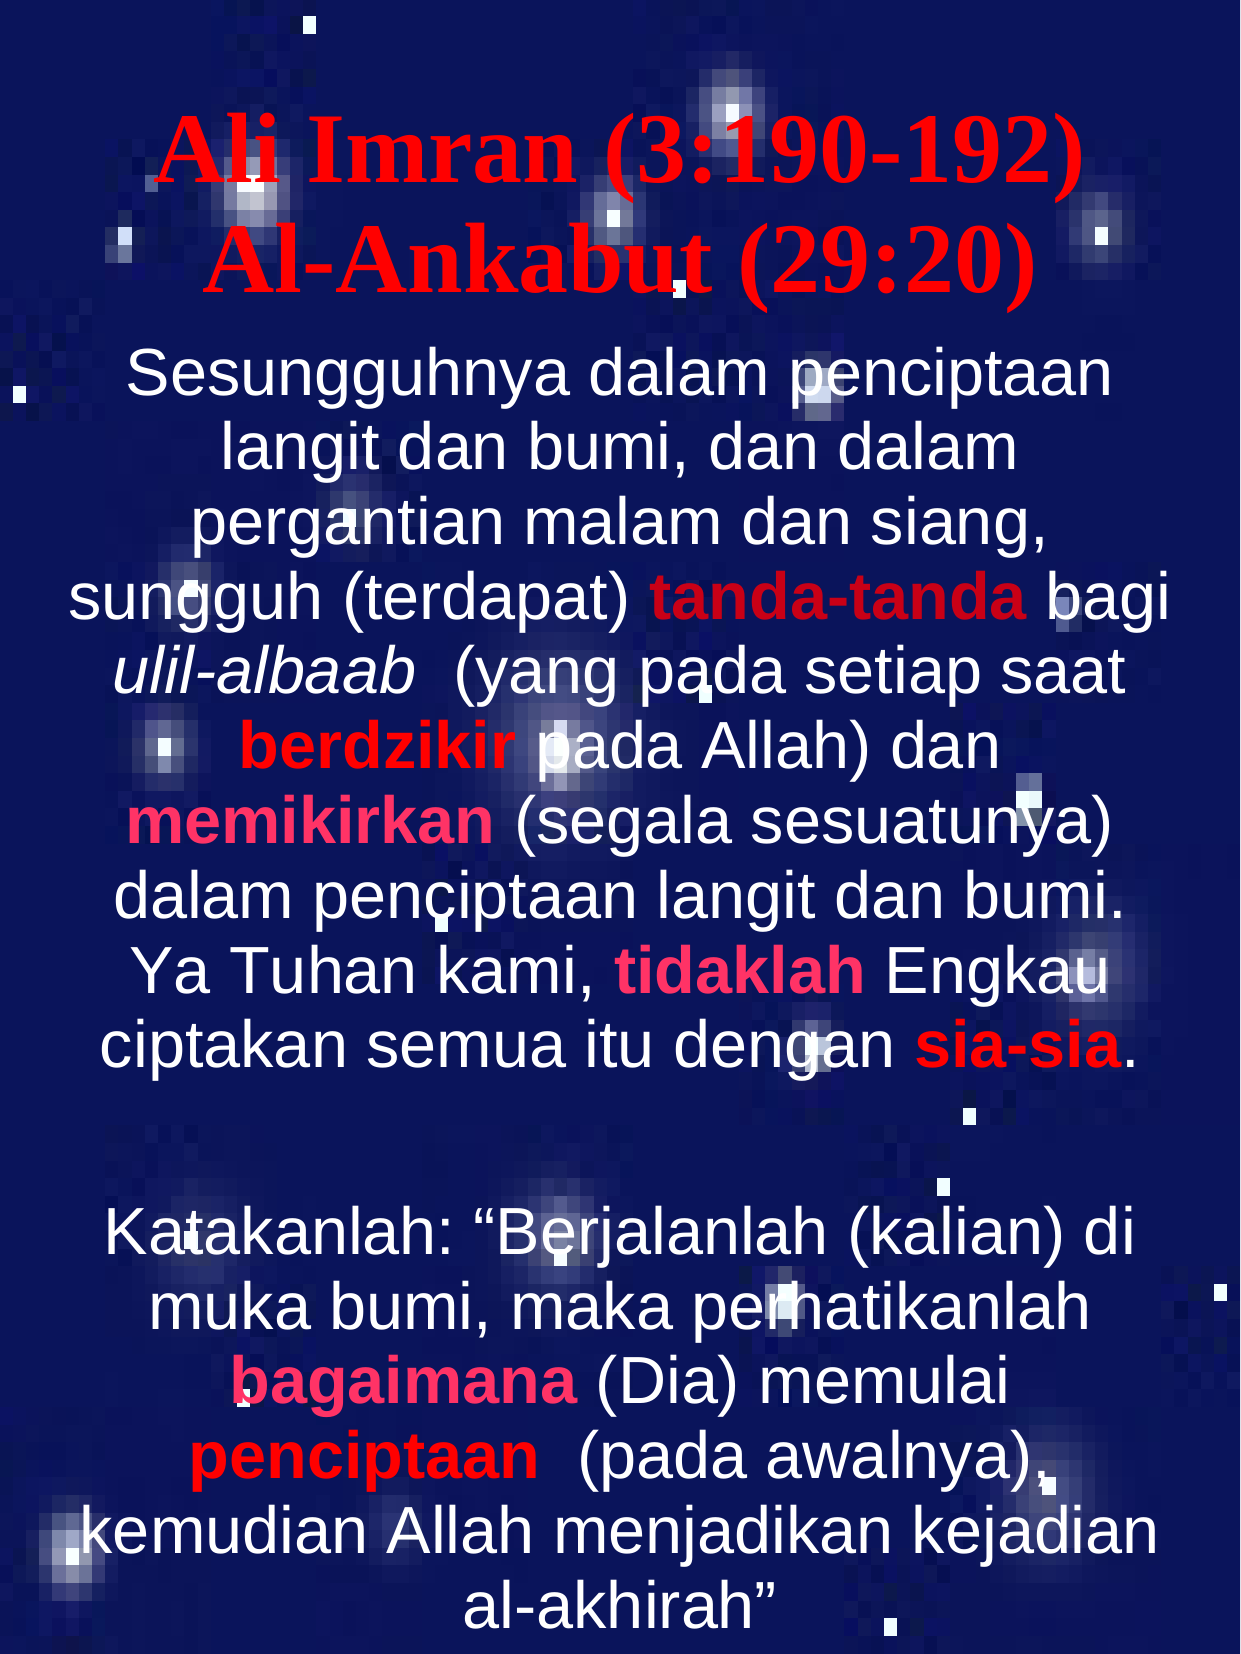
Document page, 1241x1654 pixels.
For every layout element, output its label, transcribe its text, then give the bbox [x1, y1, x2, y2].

title Ali Imran (3:190-192) Al-Ankabut (29:20) [62, 65, 1179, 73]
subtitle Sesungguhnya dalam penciptaan langit dan bumi, dan dalam pergantian malam dan siang, sungguh (terdapat) tanda-tanda bagi ulil-albaab (yang pada setiap saat berdzikir pada Allah) dan memikirkan (segala sesuatunya) dalam penciptaan langit dan bumi. Ya Tuhan kami, tidaklah Engkau ciptakan semua itu dengan sia-sia. Katakanlah: “Berjalanlah (kalian) di muka bumi, maka perhatikanlah bagaimana (Dia) memulai penciptaan (pada awalnya), kemudian Allah menjadikan kejadian al-akhirah” [62, 73, 1179, 1654]
picture [0, 0, 1241, 1654]
